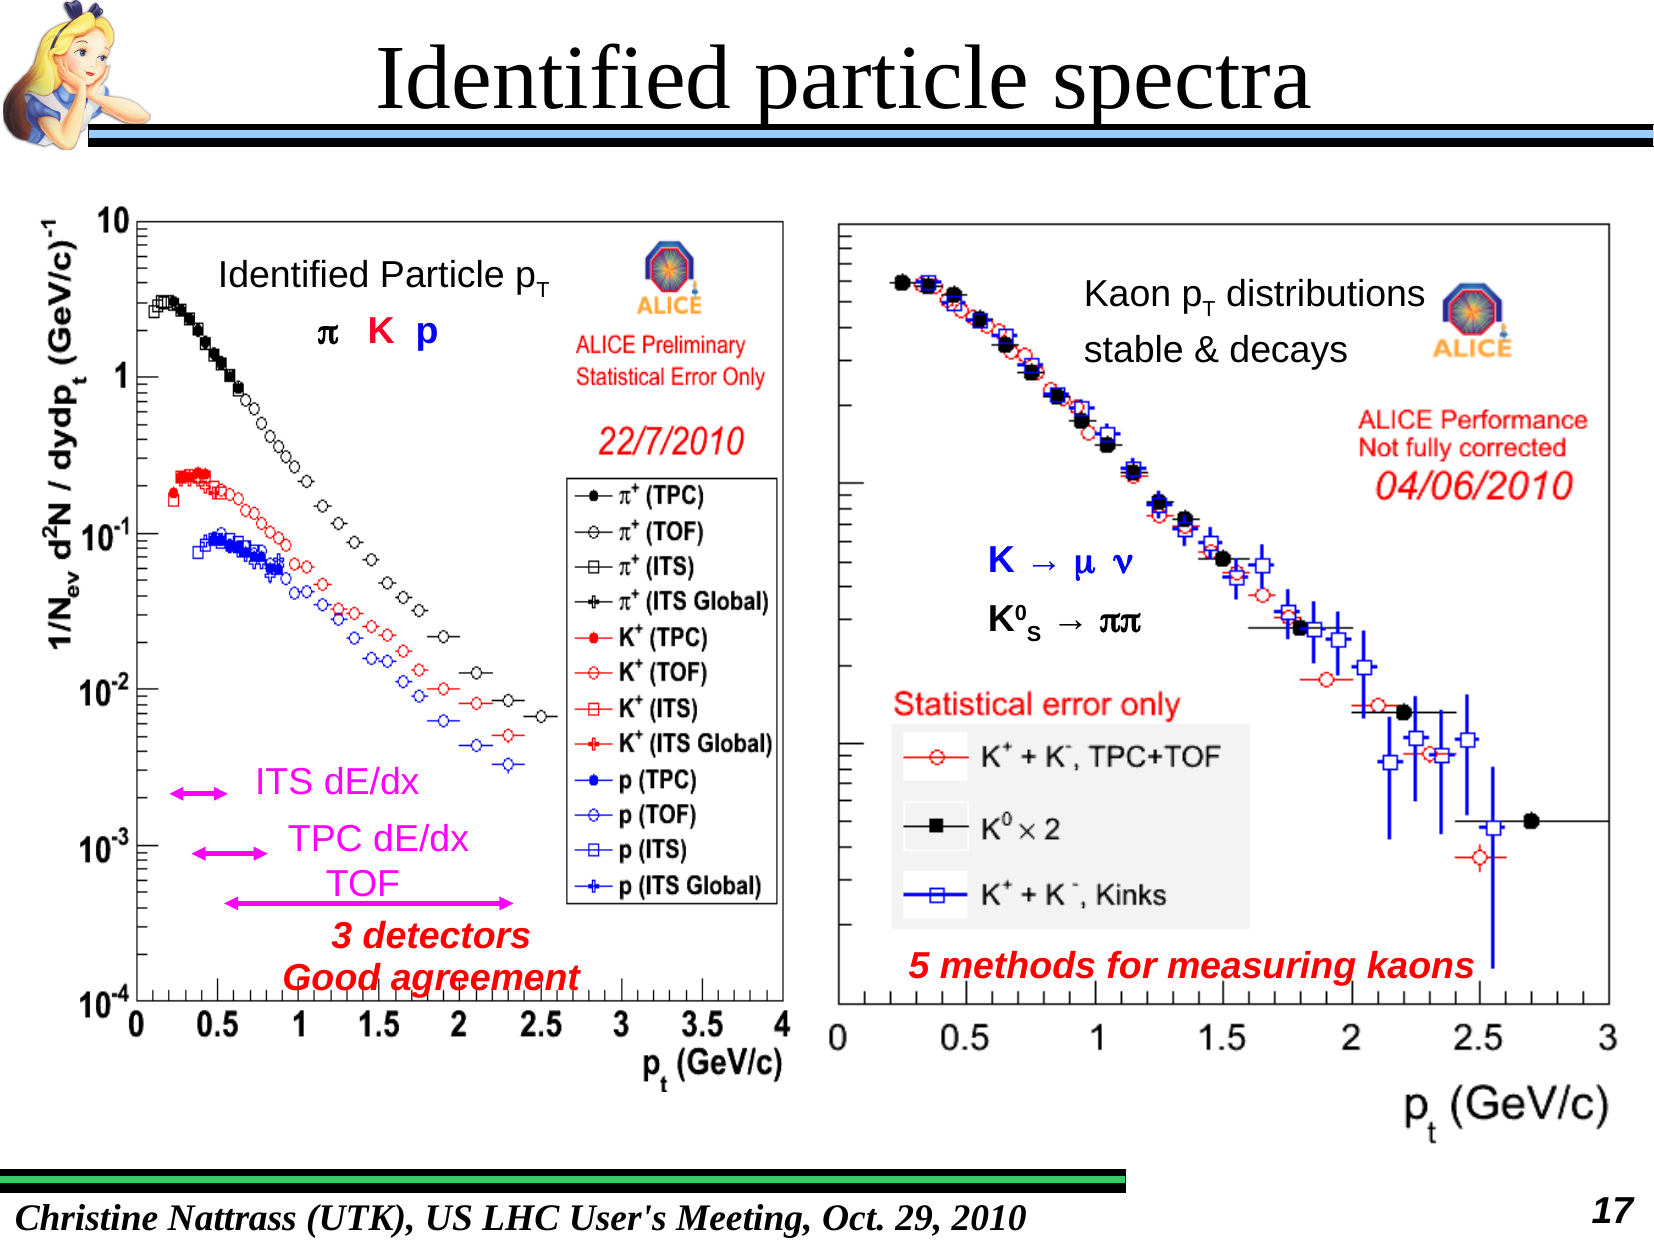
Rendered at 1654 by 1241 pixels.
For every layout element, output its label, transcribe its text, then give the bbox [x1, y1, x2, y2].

text_box ITS dE/dx [239, 754, 446, 811]
text_box Identified Particle pT  K p [202, 243, 565, 360]
picture [18, 191, 796, 1092]
text_box 5 methods for measuring kaons [868, 936, 1516, 994]
text_box 17 [1572, 1182, 1648, 1240]
title Identified particle spectra [100, 15, 1589, 139]
text_box TPC dE/dx [272, 811, 495, 868]
picture [824, 206, 1626, 1152]
text_box 3 detectors Good agreement [150, 907, 713, 1006]
text_box Kaon pT distributions stable & decays [1068, 262, 1442, 379]
text_box TOF [310, 856, 416, 907]
text_box K →  K0S →  [972, 532, 1157, 649]
picture [3, 0, 151, 150]
